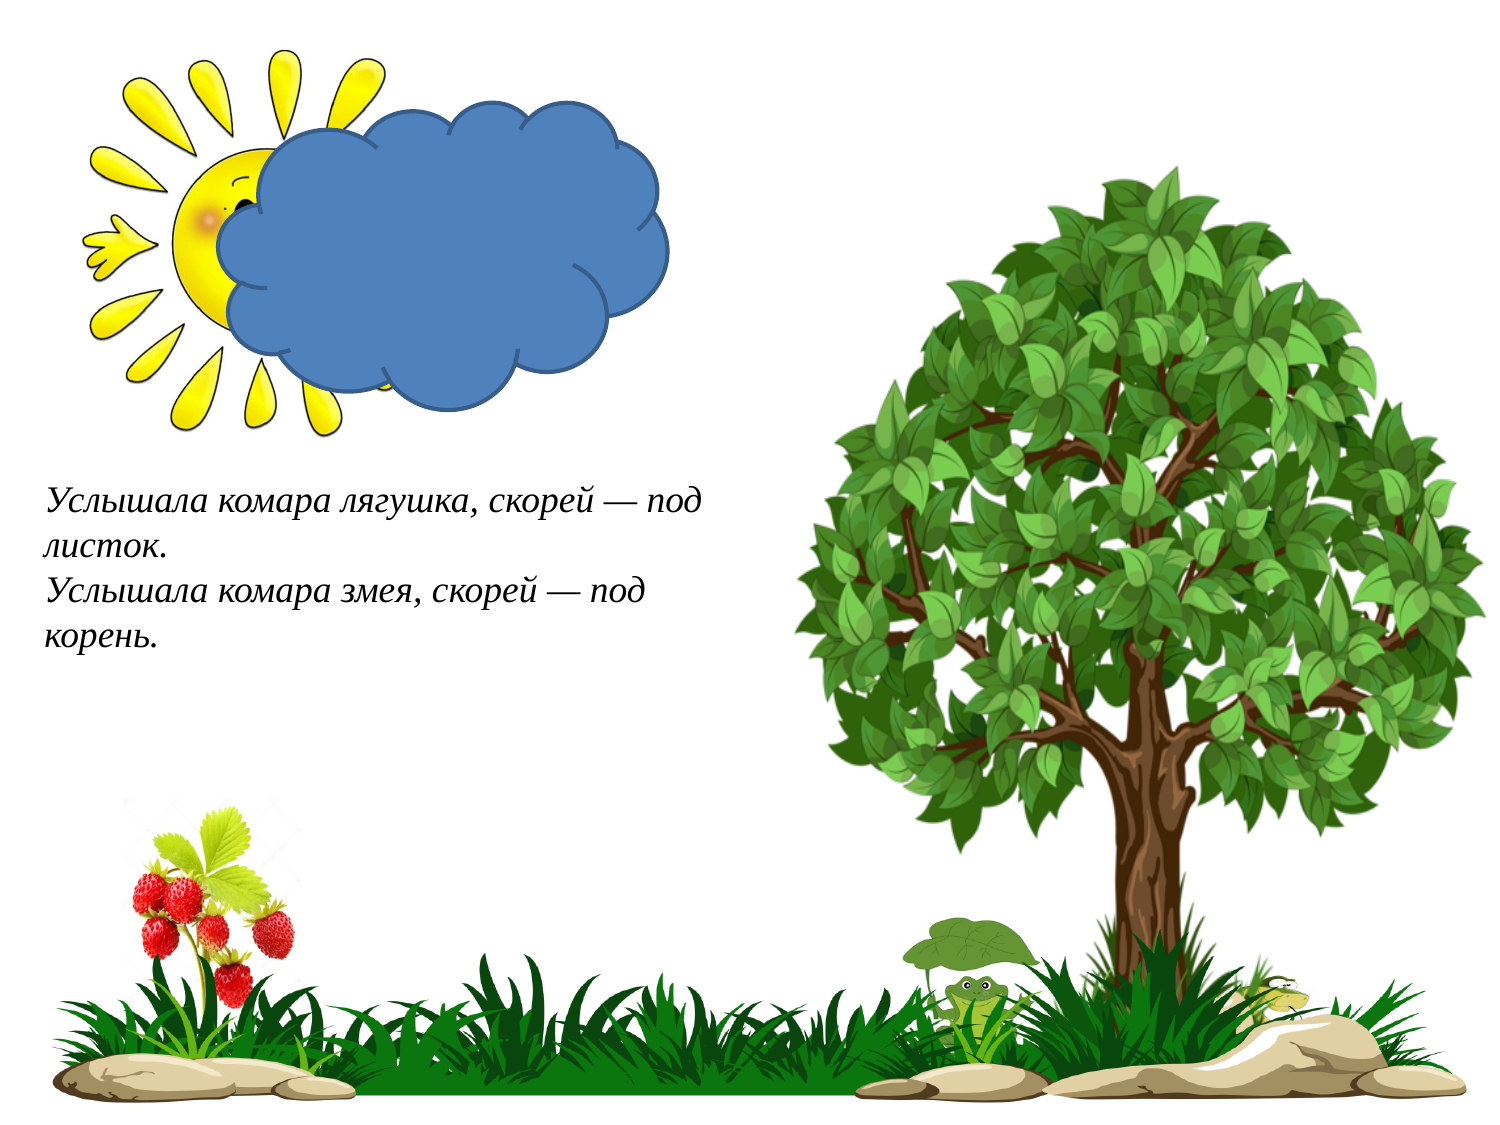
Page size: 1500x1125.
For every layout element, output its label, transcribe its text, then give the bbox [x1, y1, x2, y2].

picture [29, 149, 1500, 1106]
picture [64, 42, 467, 445]
text_box [218, 102, 668, 411]
text_box Услышала комара лягушка, скорей — под листок. Услышала комара змея, скорей — под корень. [29, 468, 780, 663]
